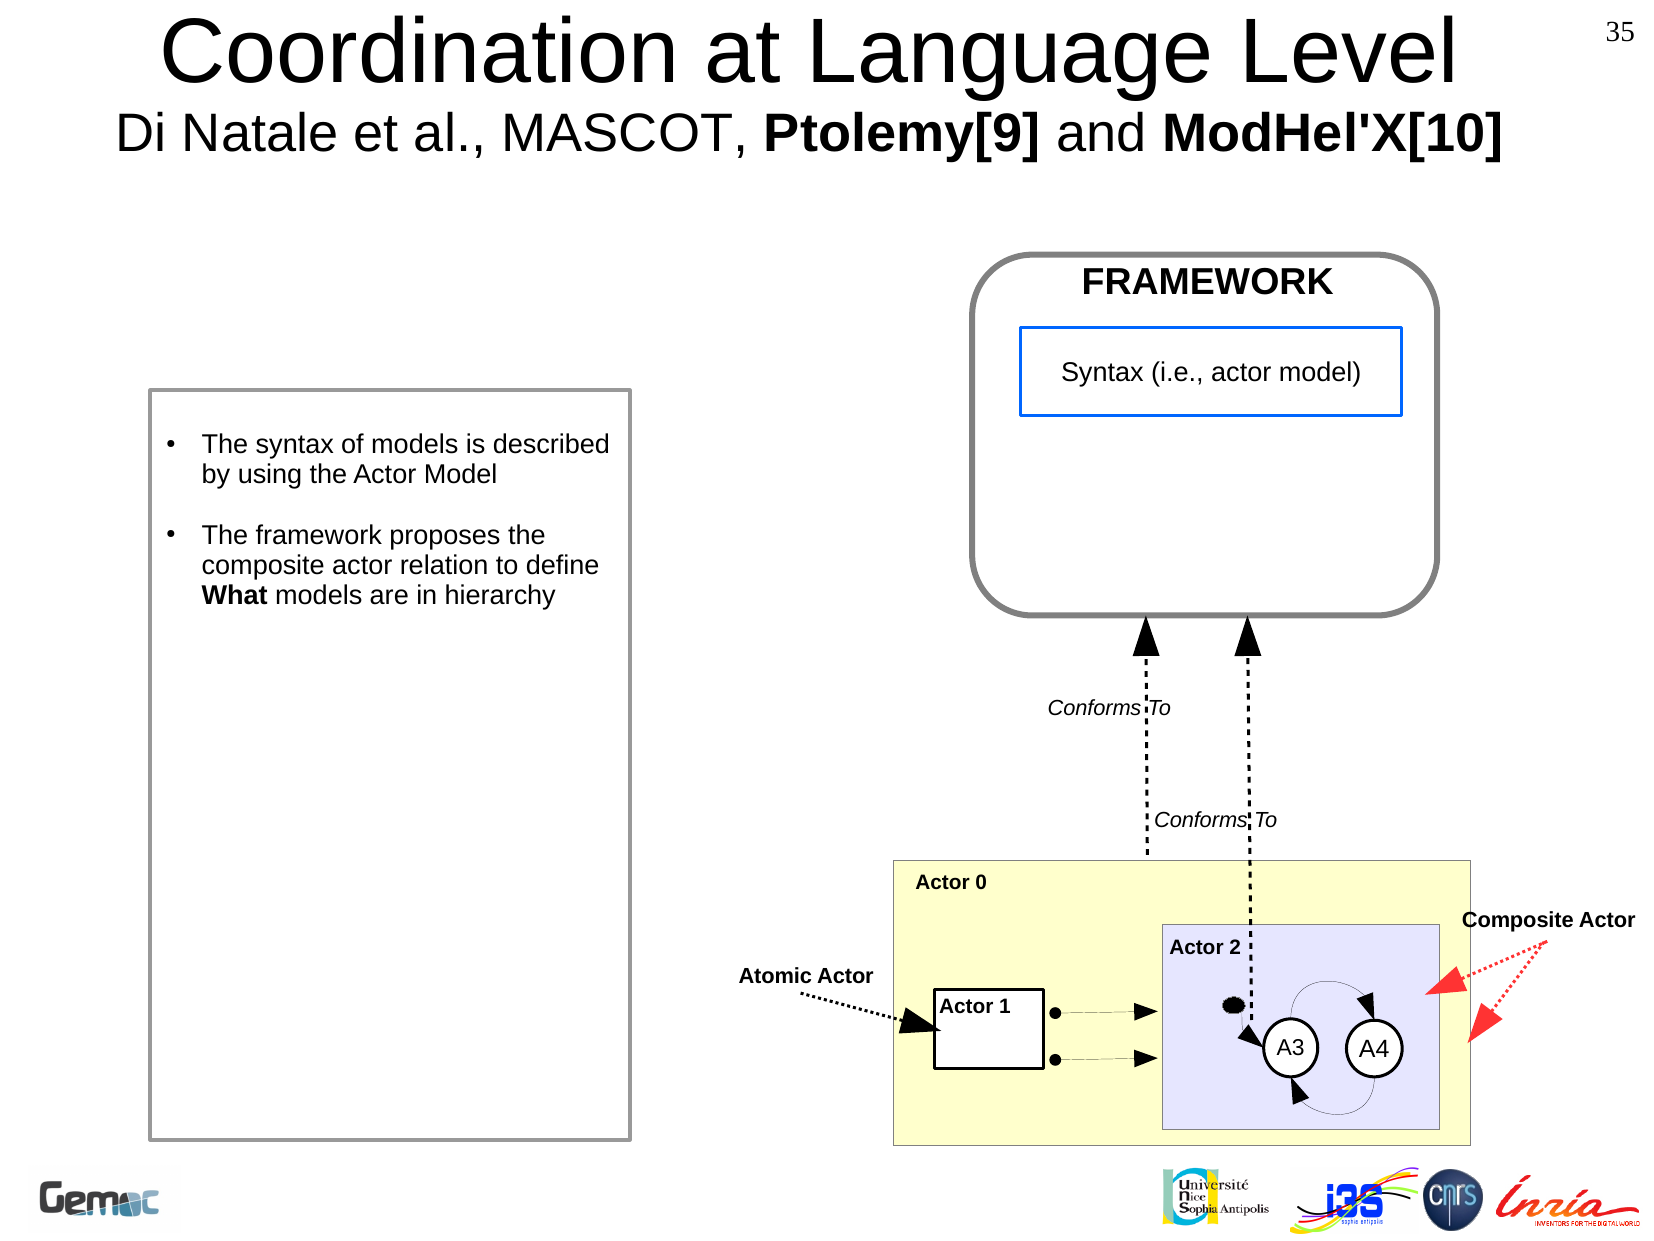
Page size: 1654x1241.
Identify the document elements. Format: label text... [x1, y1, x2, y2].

text_box A4 [1346, 1020, 1403, 1077]
text_box Conforms To [1139, 800, 1357, 856]
text_box Syntax (i.e., actor model) [1020, 327, 1402, 416]
text_box The syntax of models is described by using the Actor Model The framework proposes the composite actor relation to define What models are in hierarchy [150, 390, 631, 1141]
text_box Composite Actor [1447, 900, 1654, 951]
text_box Actor 1 [866, 987, 1084, 1044]
text_box [893, 860, 1471, 1146]
text_box FRAMEWORK [945, 253, 1471, 312]
text_box Actor 2 [1096, 928, 1314, 985]
text_box Conforms To [1032, 688, 1251, 743]
text_box Atomic Actor [723, 956, 942, 1008]
title Coordination at Language Level Di Natale et al., MASCOT, Ptolemy[9] and ModHel'X[10] [0, 0, 1654, 266]
text_box Actor 0 [842, 863, 1060, 920]
picture [1137, 1150, 1647, 1241]
text_box [972, 312, 1438, 616]
text_box A3 [1263, 1018, 1318, 1077]
